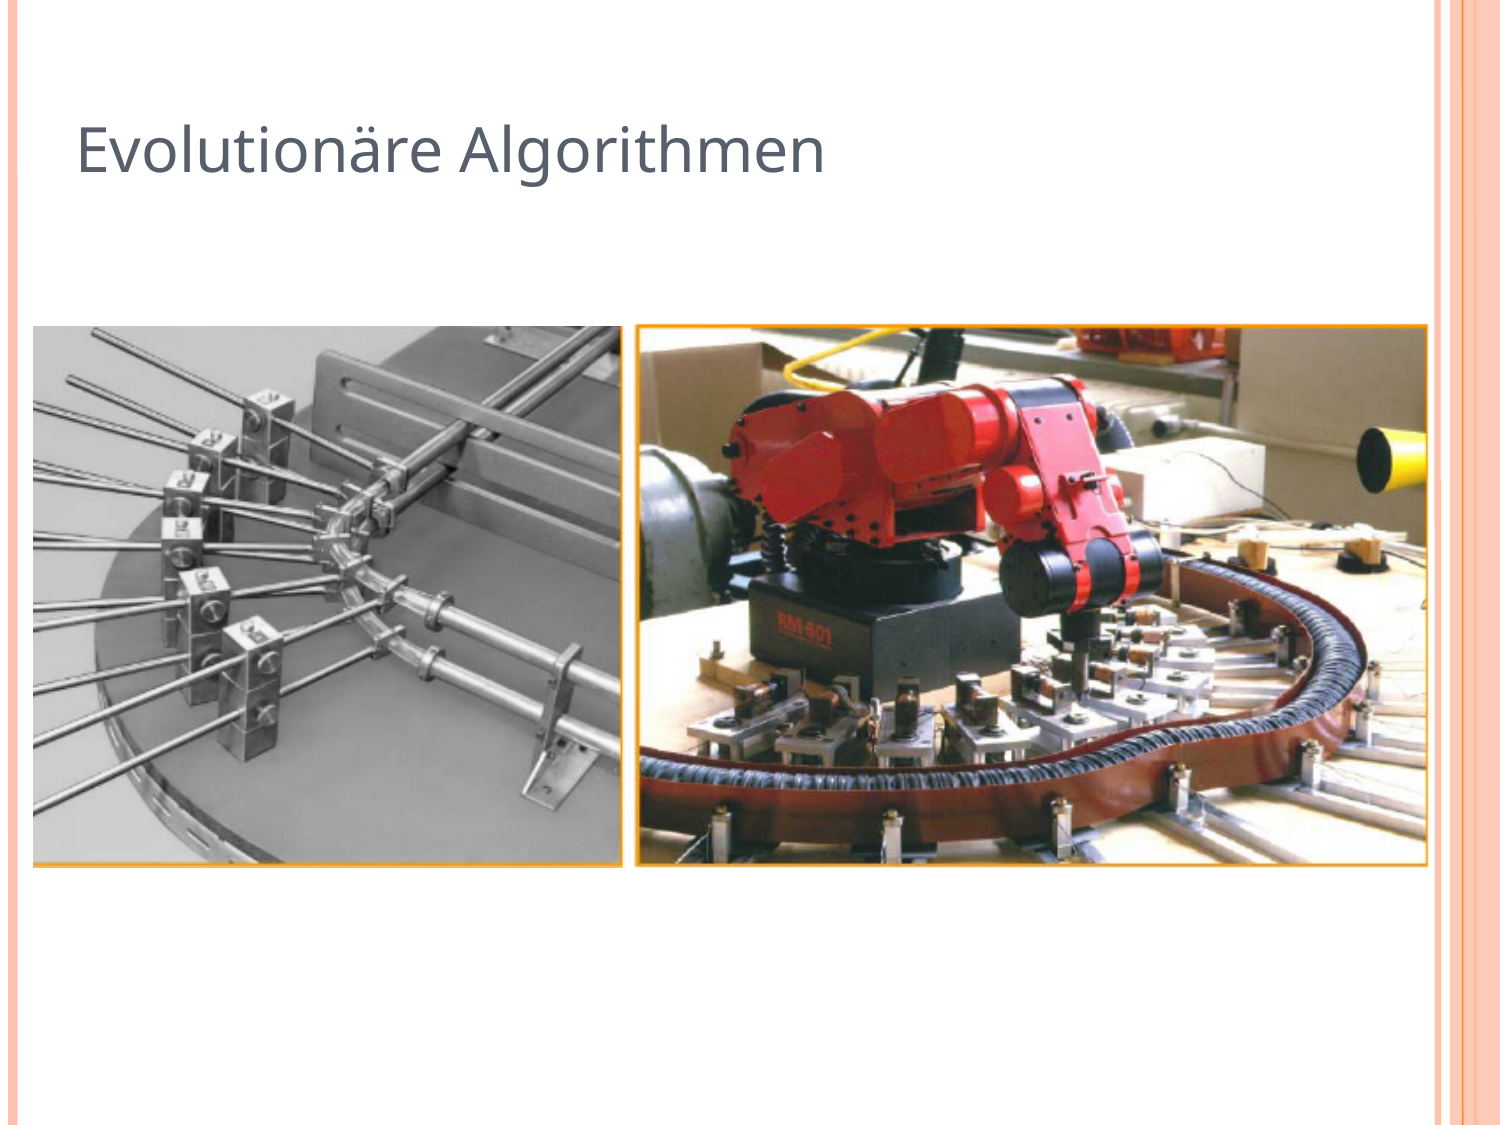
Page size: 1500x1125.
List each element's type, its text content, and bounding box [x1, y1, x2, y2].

picture [33, 326, 625, 868]
picture [631, 321, 1430, 871]
title Evolutionäre Algorithmen [75, 44, 1299, 232]
